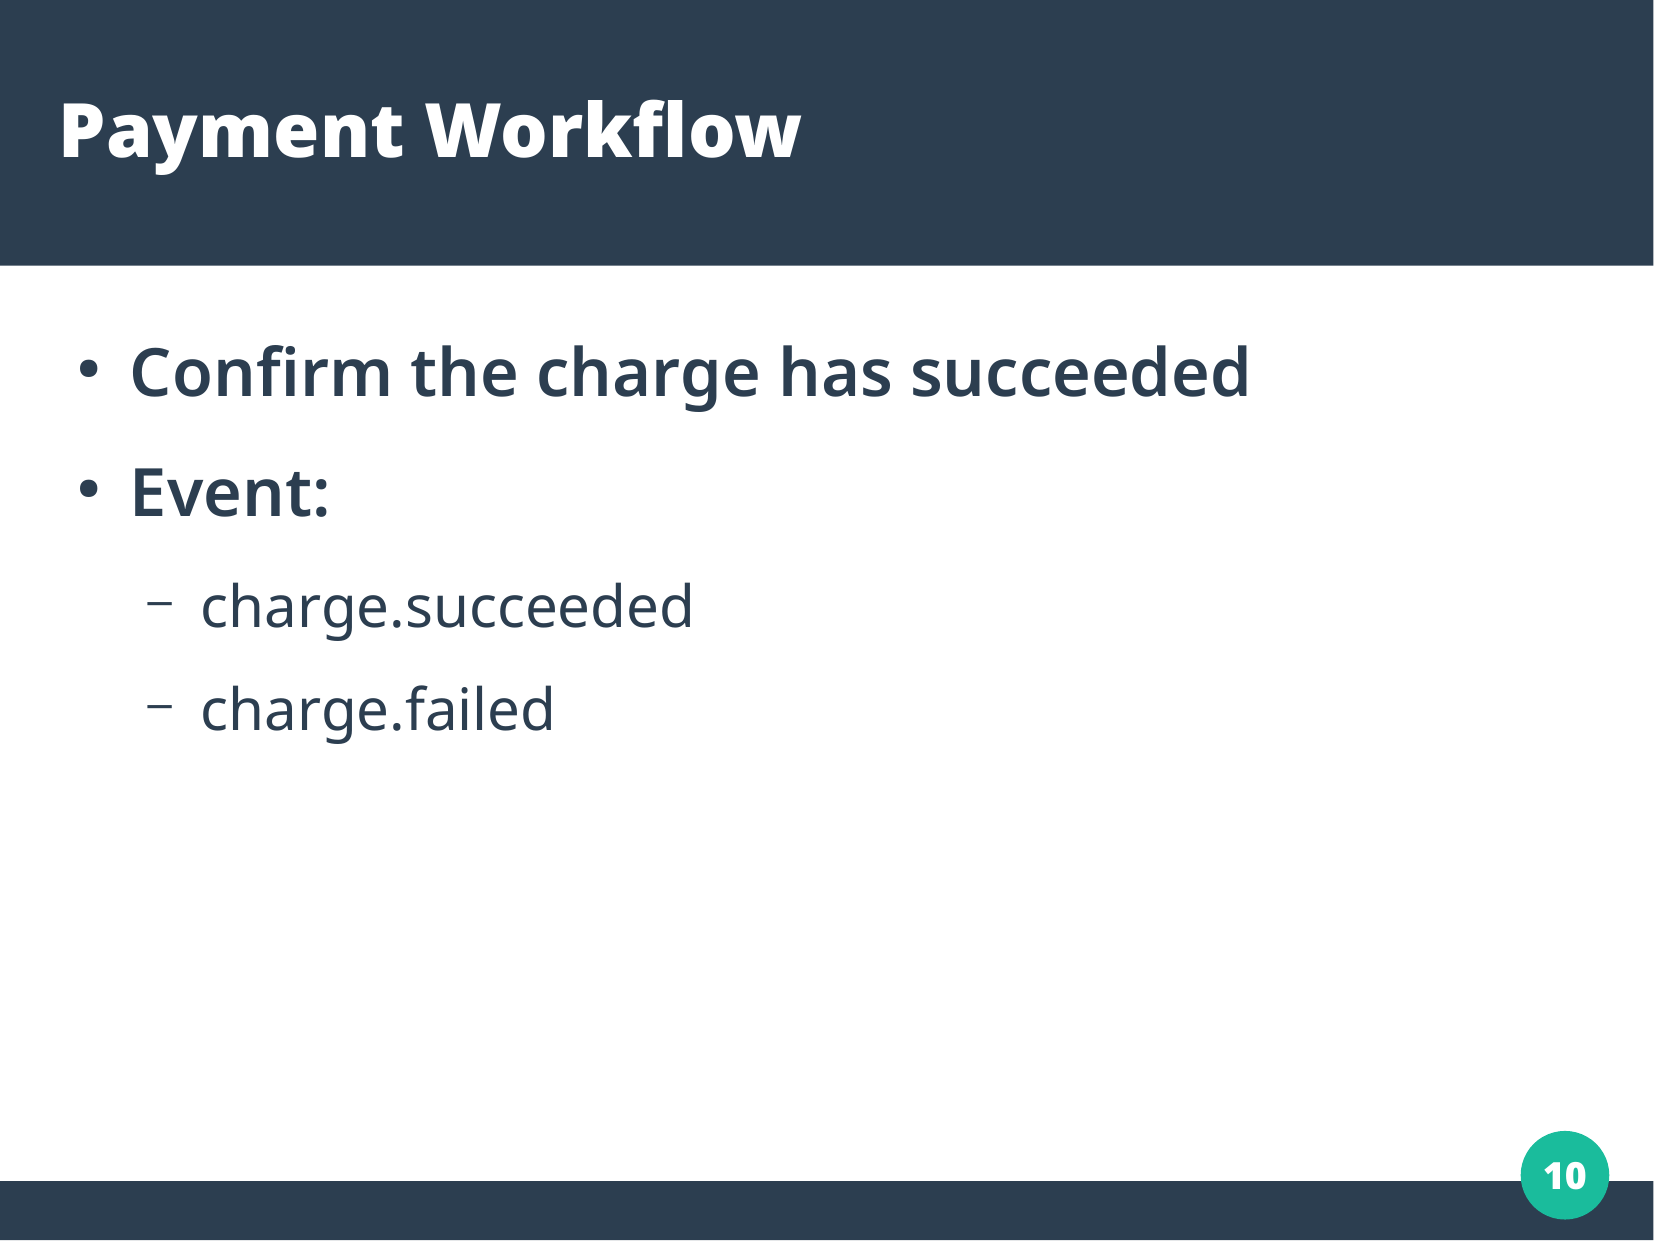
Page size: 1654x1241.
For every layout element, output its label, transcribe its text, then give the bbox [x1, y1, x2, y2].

title Payment Workflow [59, 49, 1595, 207]
list Confirm the charge has succeeded Event: charge.succeeded charge.failed [59, 324, 1595, 1152]
